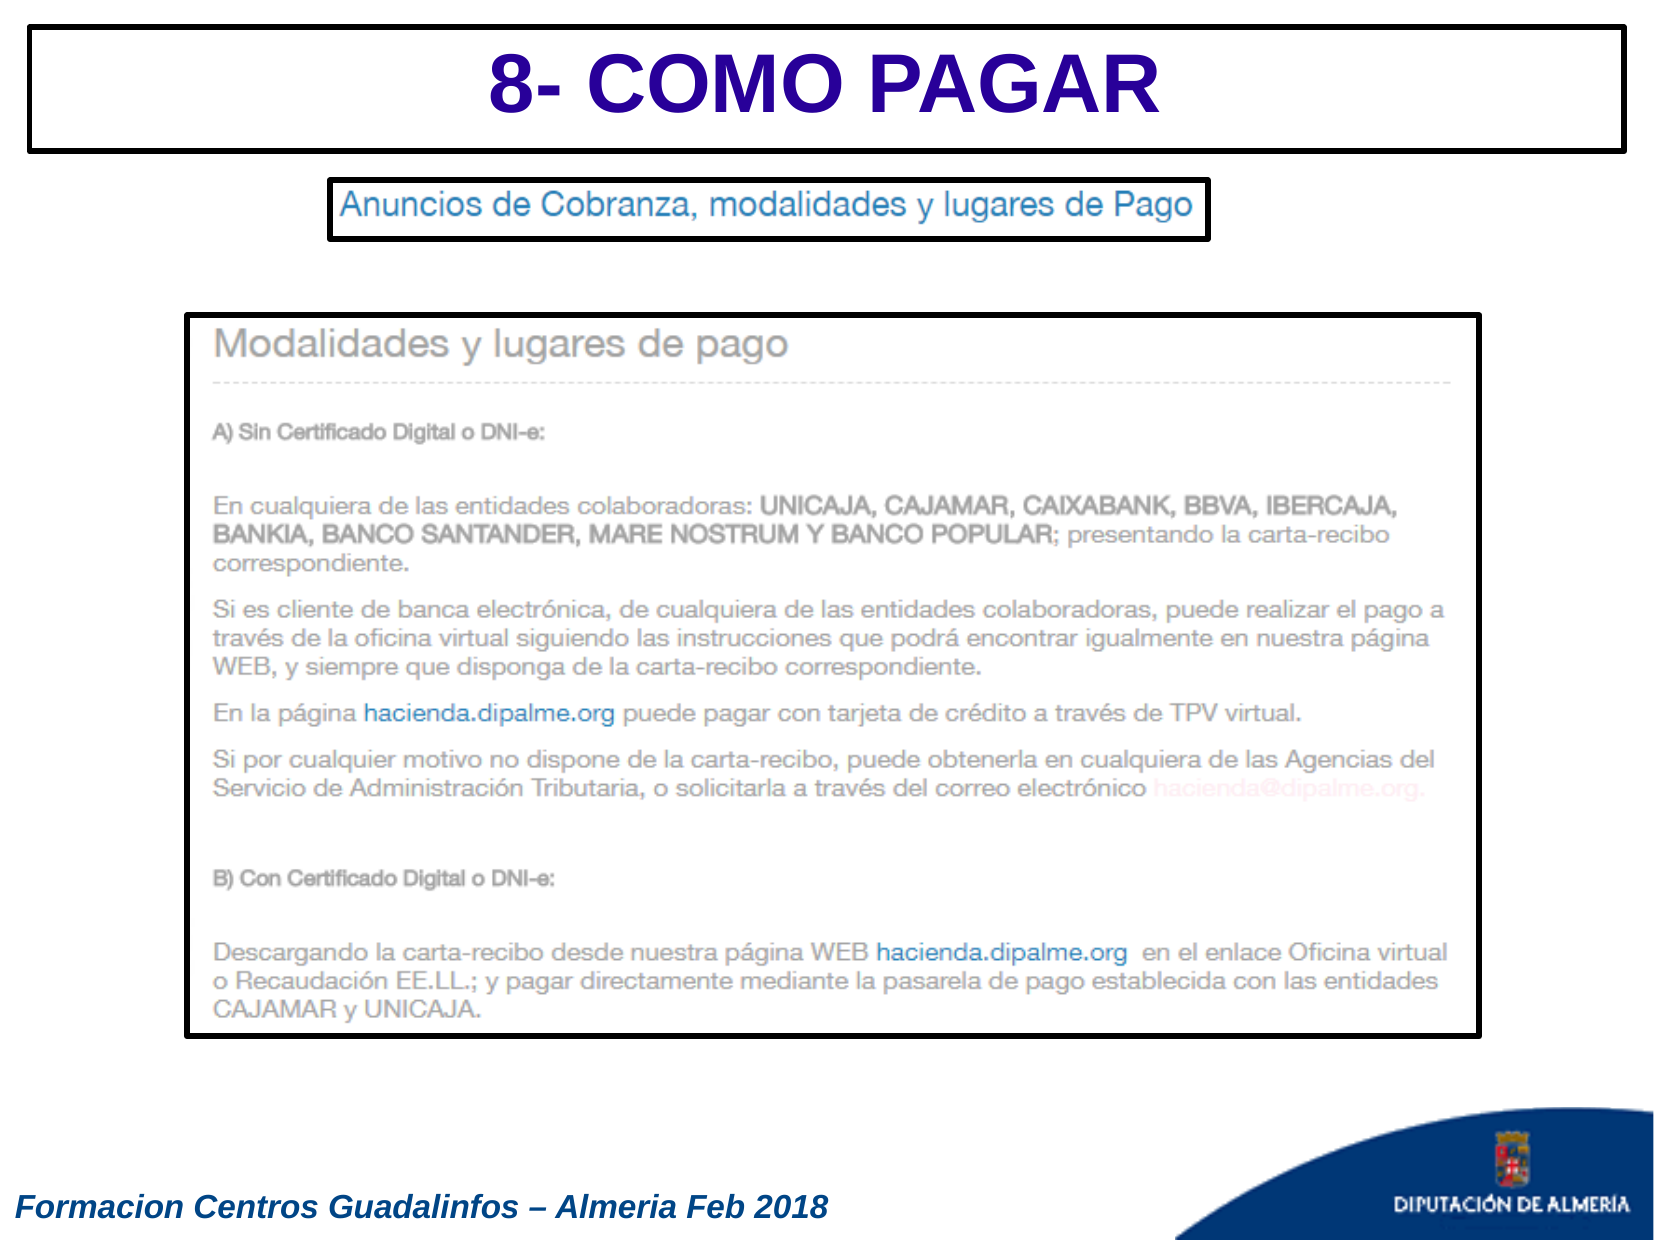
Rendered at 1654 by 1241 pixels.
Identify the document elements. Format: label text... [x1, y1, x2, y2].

text_box 8- COMO PAGAR [29, 27, 1625, 152]
picture [189, 318, 1477, 1034]
picture [1175, 1107, 1654, 1241]
picture [332, 183, 1205, 237]
text_box Formacion Centros Guadalinfos – Almeria Feb 2018 [0, 1181, 845, 1234]
